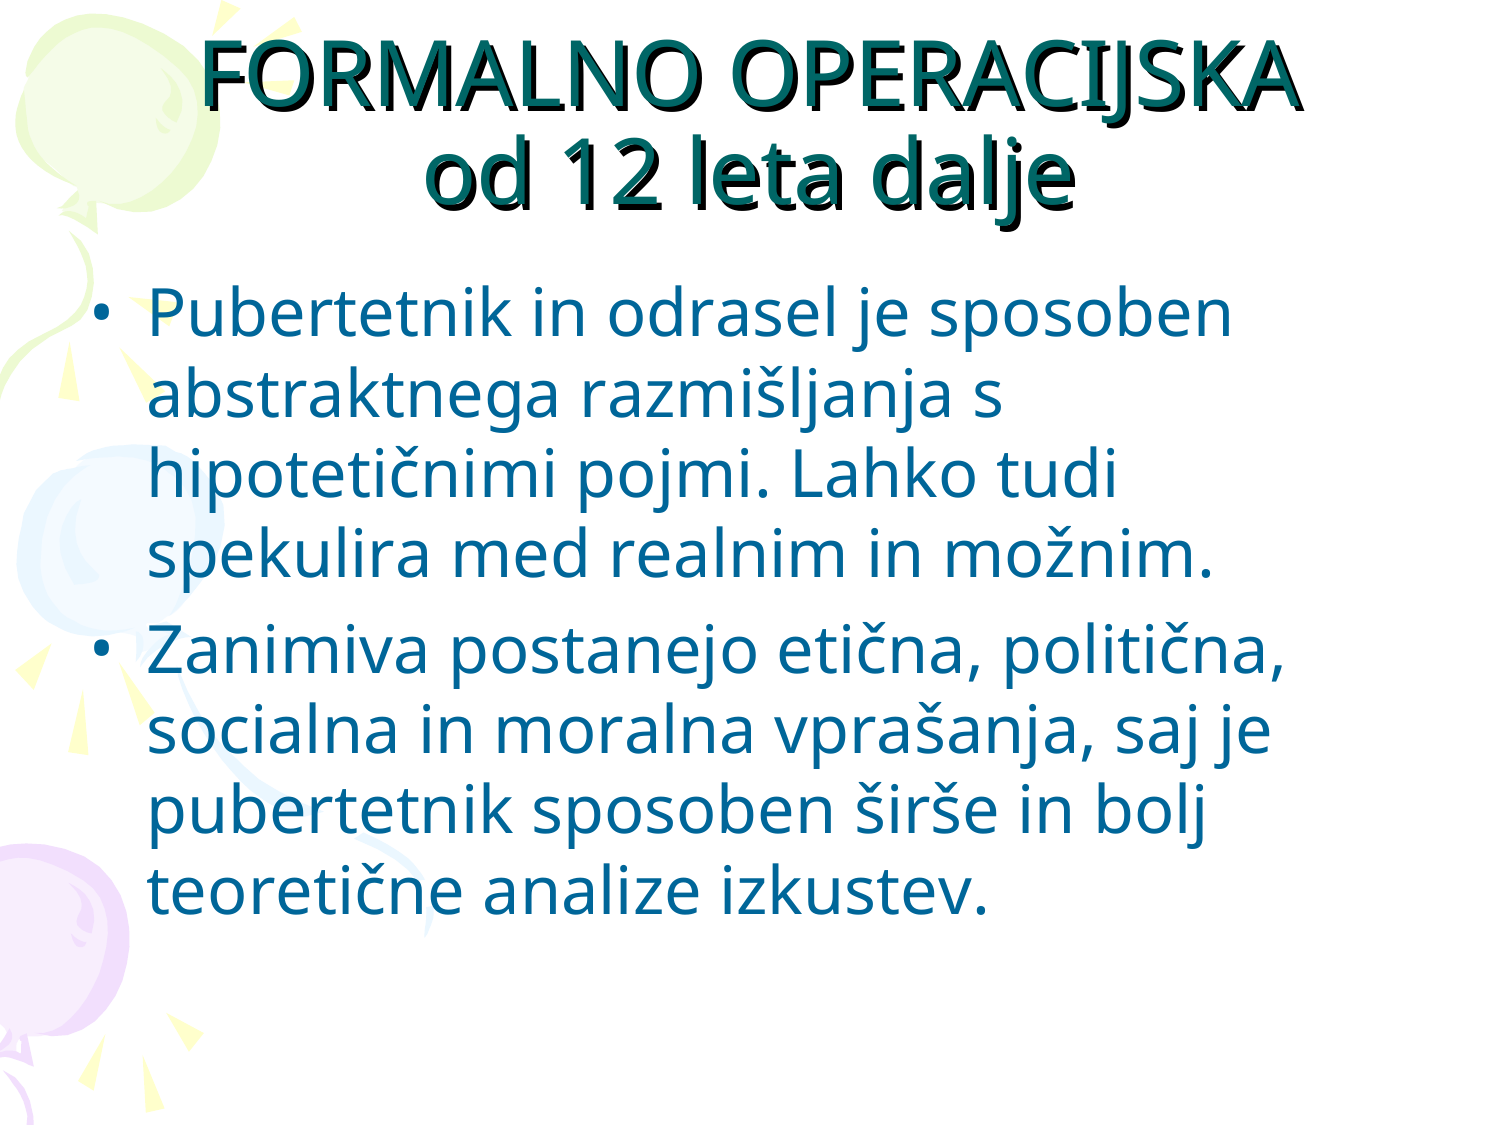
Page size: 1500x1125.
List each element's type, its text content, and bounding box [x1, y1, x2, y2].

list Pubertetnik in odrasel je sposoben abstraktnega razmišljanja s hipotetičnimi pojmi. Lahko tudi spekulira med realnim in možnim. Zanimiva postanejo etična, politična, socialna in moralna vprašanja, saj je pubertetnik sposoben širše in bolj teoretične analize izkustev. [75, 262, 1426, 994]
title FORMALNO OPERACIJSKA od 12 leta dalje [72, 16, 1426, 233]
